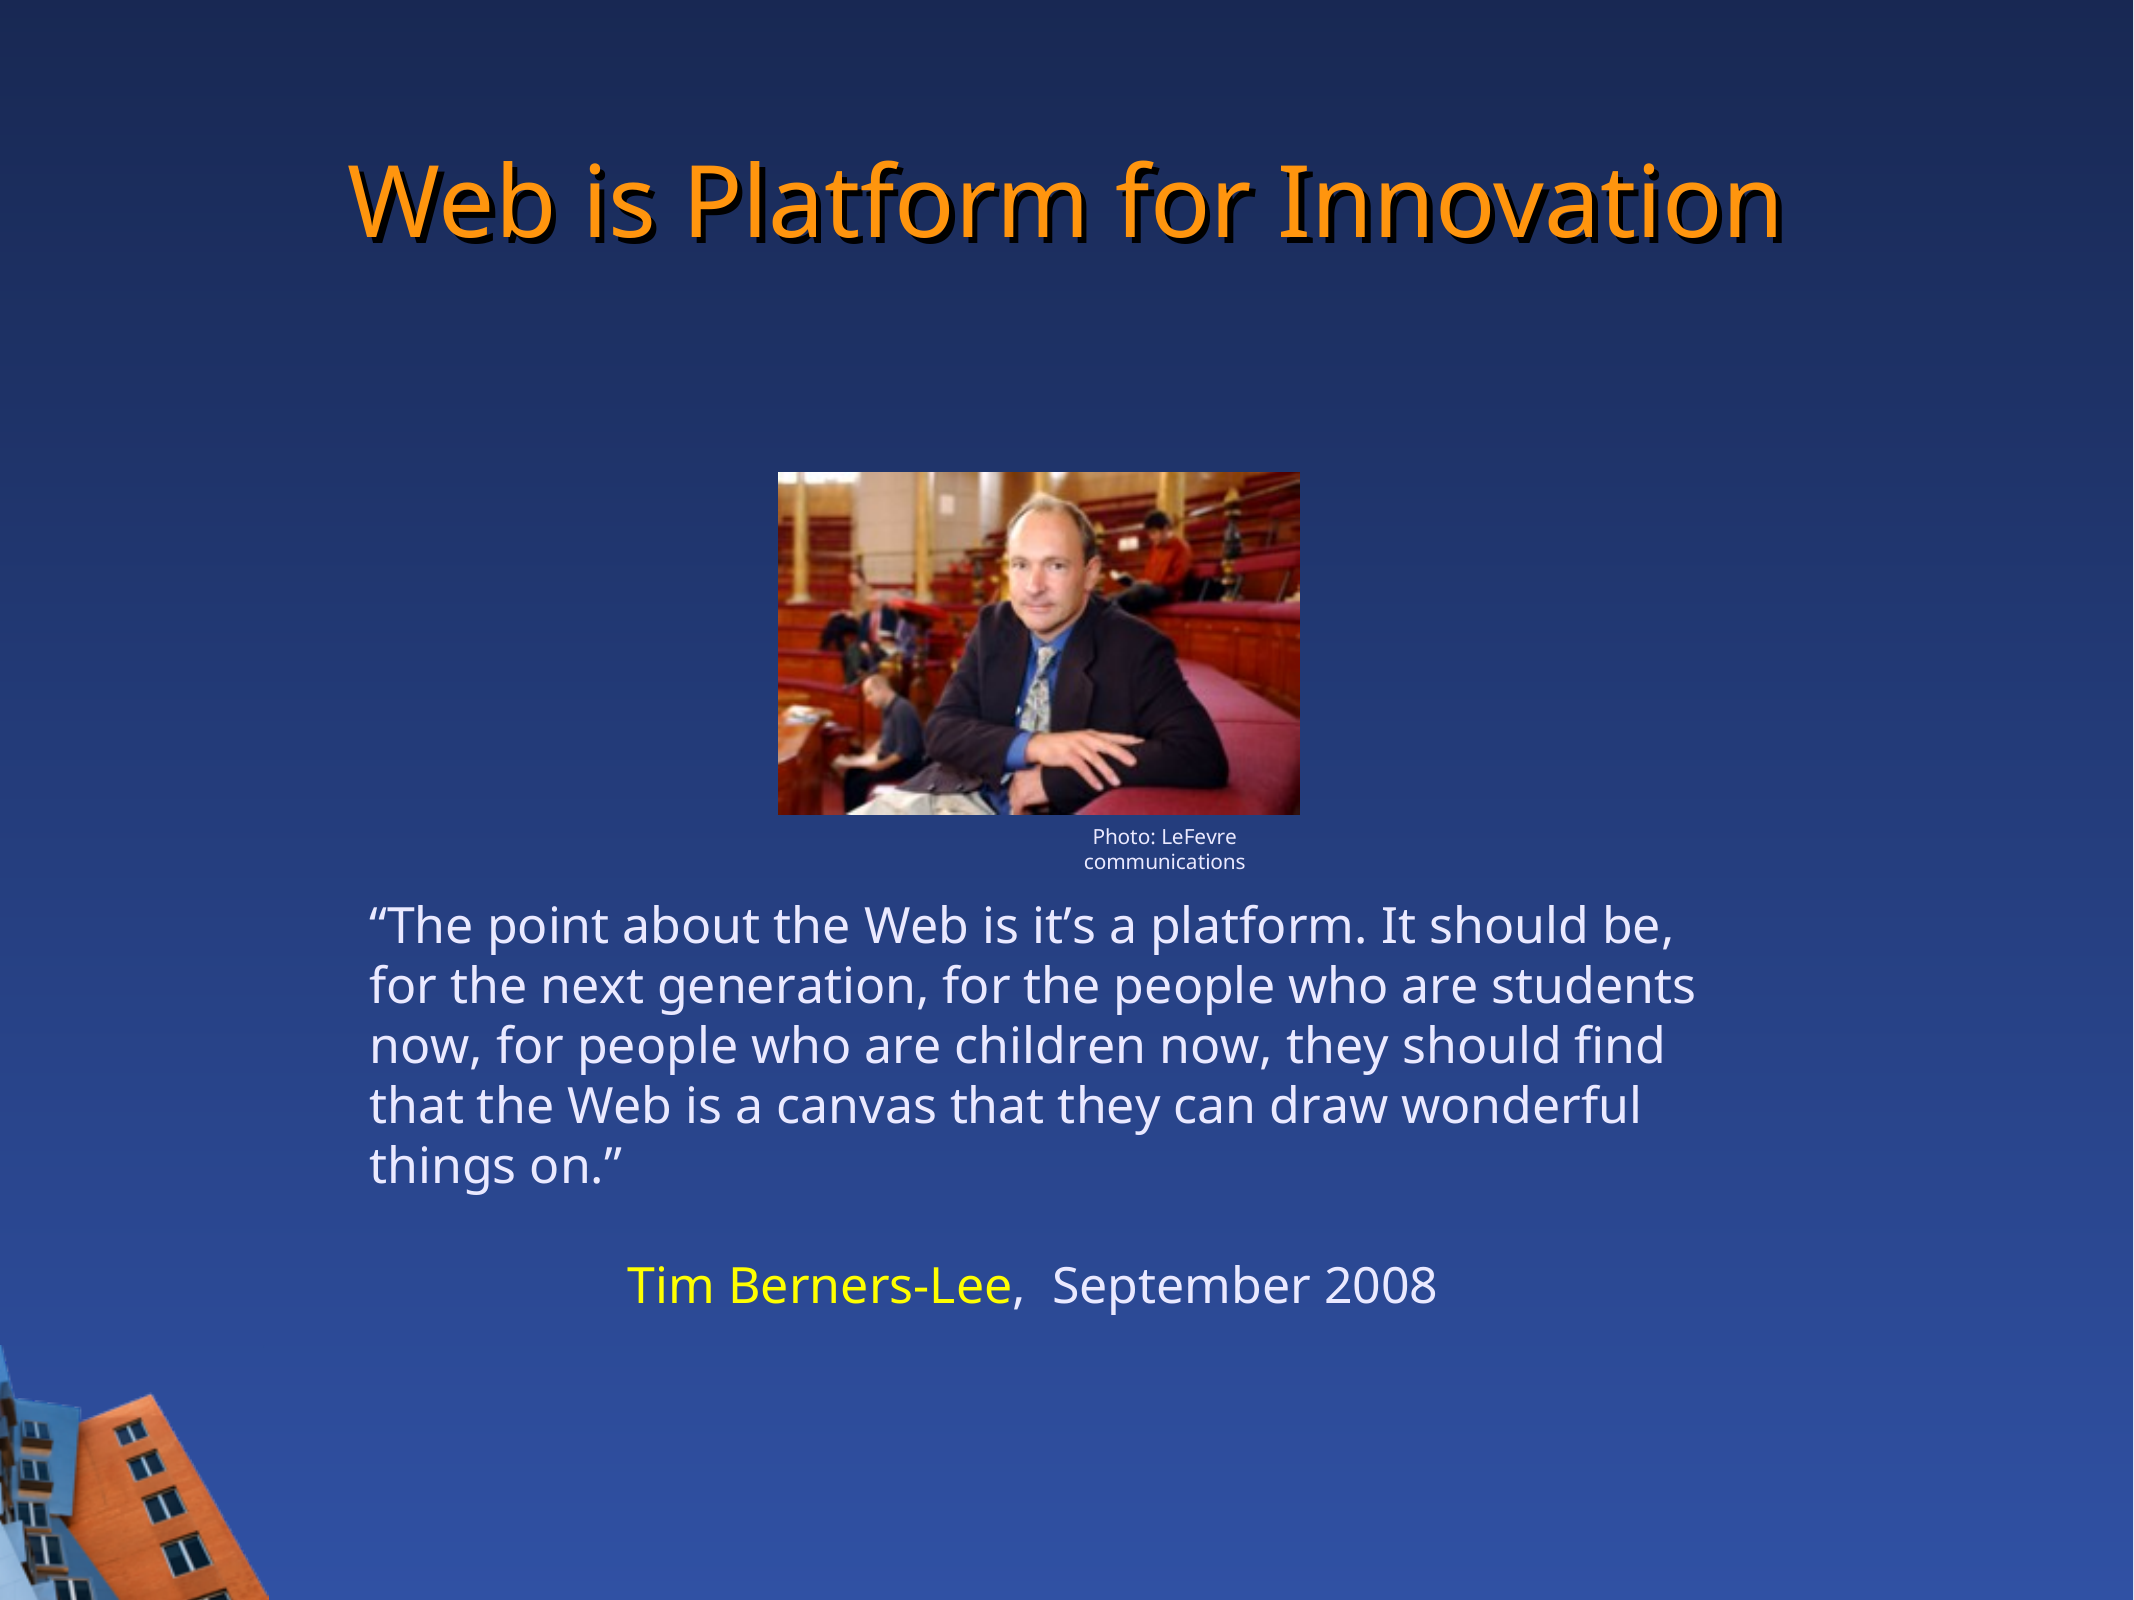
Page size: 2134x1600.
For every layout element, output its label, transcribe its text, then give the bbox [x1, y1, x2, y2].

title Web is Platform for Innovation [106, 63, 2027, 331]
picture [778, 472, 1300, 815]
text_box Photo: LeFevre communications [1003, 816, 1326, 857]
picture [0, 1345, 269, 1600]
text_box “The point about the Web is it’s a platform. It should be, for the next generation, for the people who are students now, for people who are children now, they should find that the Web is a canvas that they can draw wonderful things on.” Tim Berners-Lee, September 2008 [354, 885, 1720, 1477]
